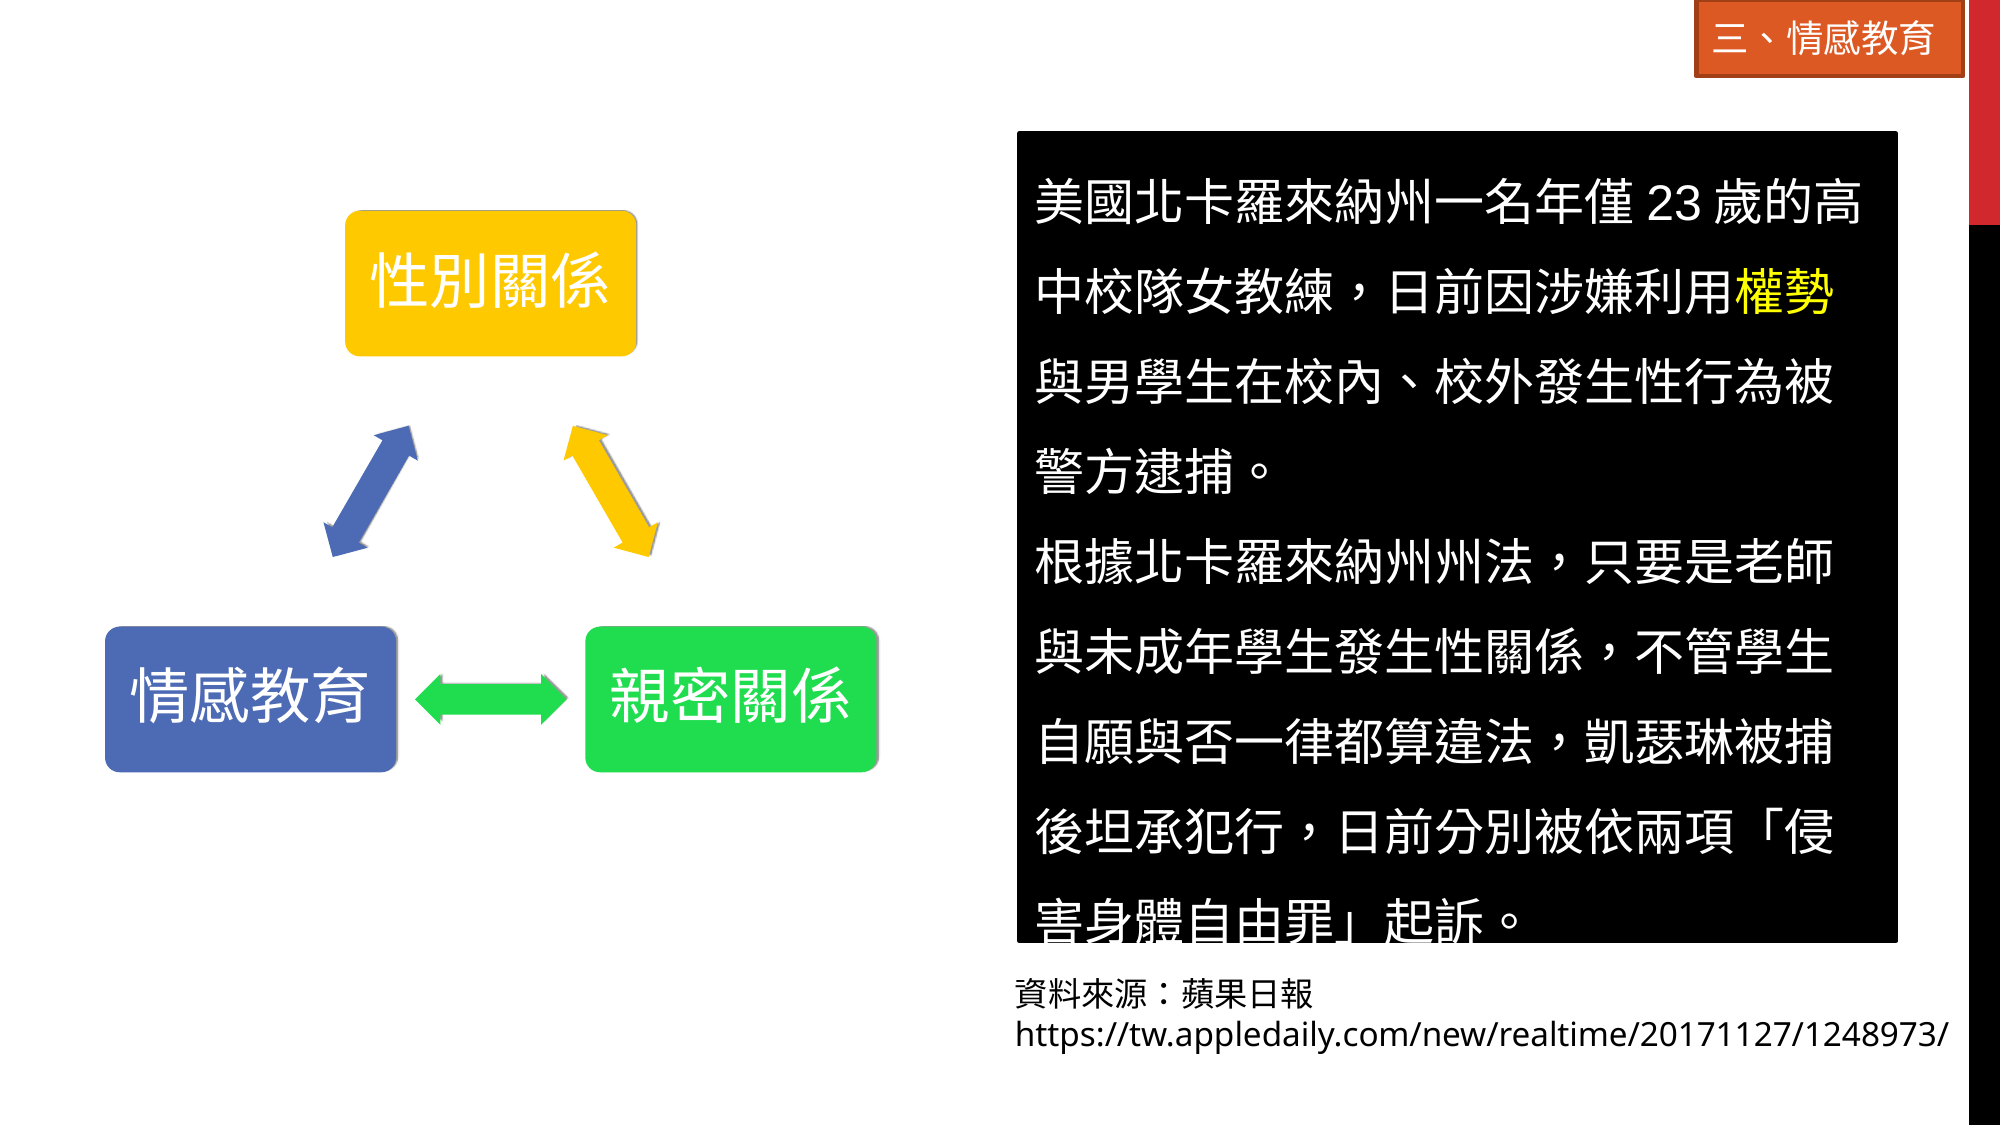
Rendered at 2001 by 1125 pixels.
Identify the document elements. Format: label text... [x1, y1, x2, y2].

text_box 情感教育 [105, 626, 397, 773]
text_box [563, 425, 658, 558]
text_box 親密關係 [585, 626, 877, 773]
text_box [415, 673, 567, 725]
text_box 資料來源：蘋果日報 https://tw.appledaily.com/new/realtime/20171127/1248973/ [999, 966, 1998, 1062]
text_box 三、情感教育 [1696, 0, 1963, 76]
text_box 美國北卡羅來納州一名年僅23歲的高中校隊女教練，日前因涉嫌利用權勢與男學生在校內、校外發生性行為被警方逮捕。 根據北卡羅來納州州法，只要是老師與未成年學生發生性關係，不管學生自願與否一律都算違法，凱瑟琳被捕後坦承犯行，日前分別被依兩項「侵害身體自由罪」起訴。 [1020, 133, 1896, 941]
text_box [323, 425, 418, 558]
text_box 性別關係 [345, 210, 637, 357]
